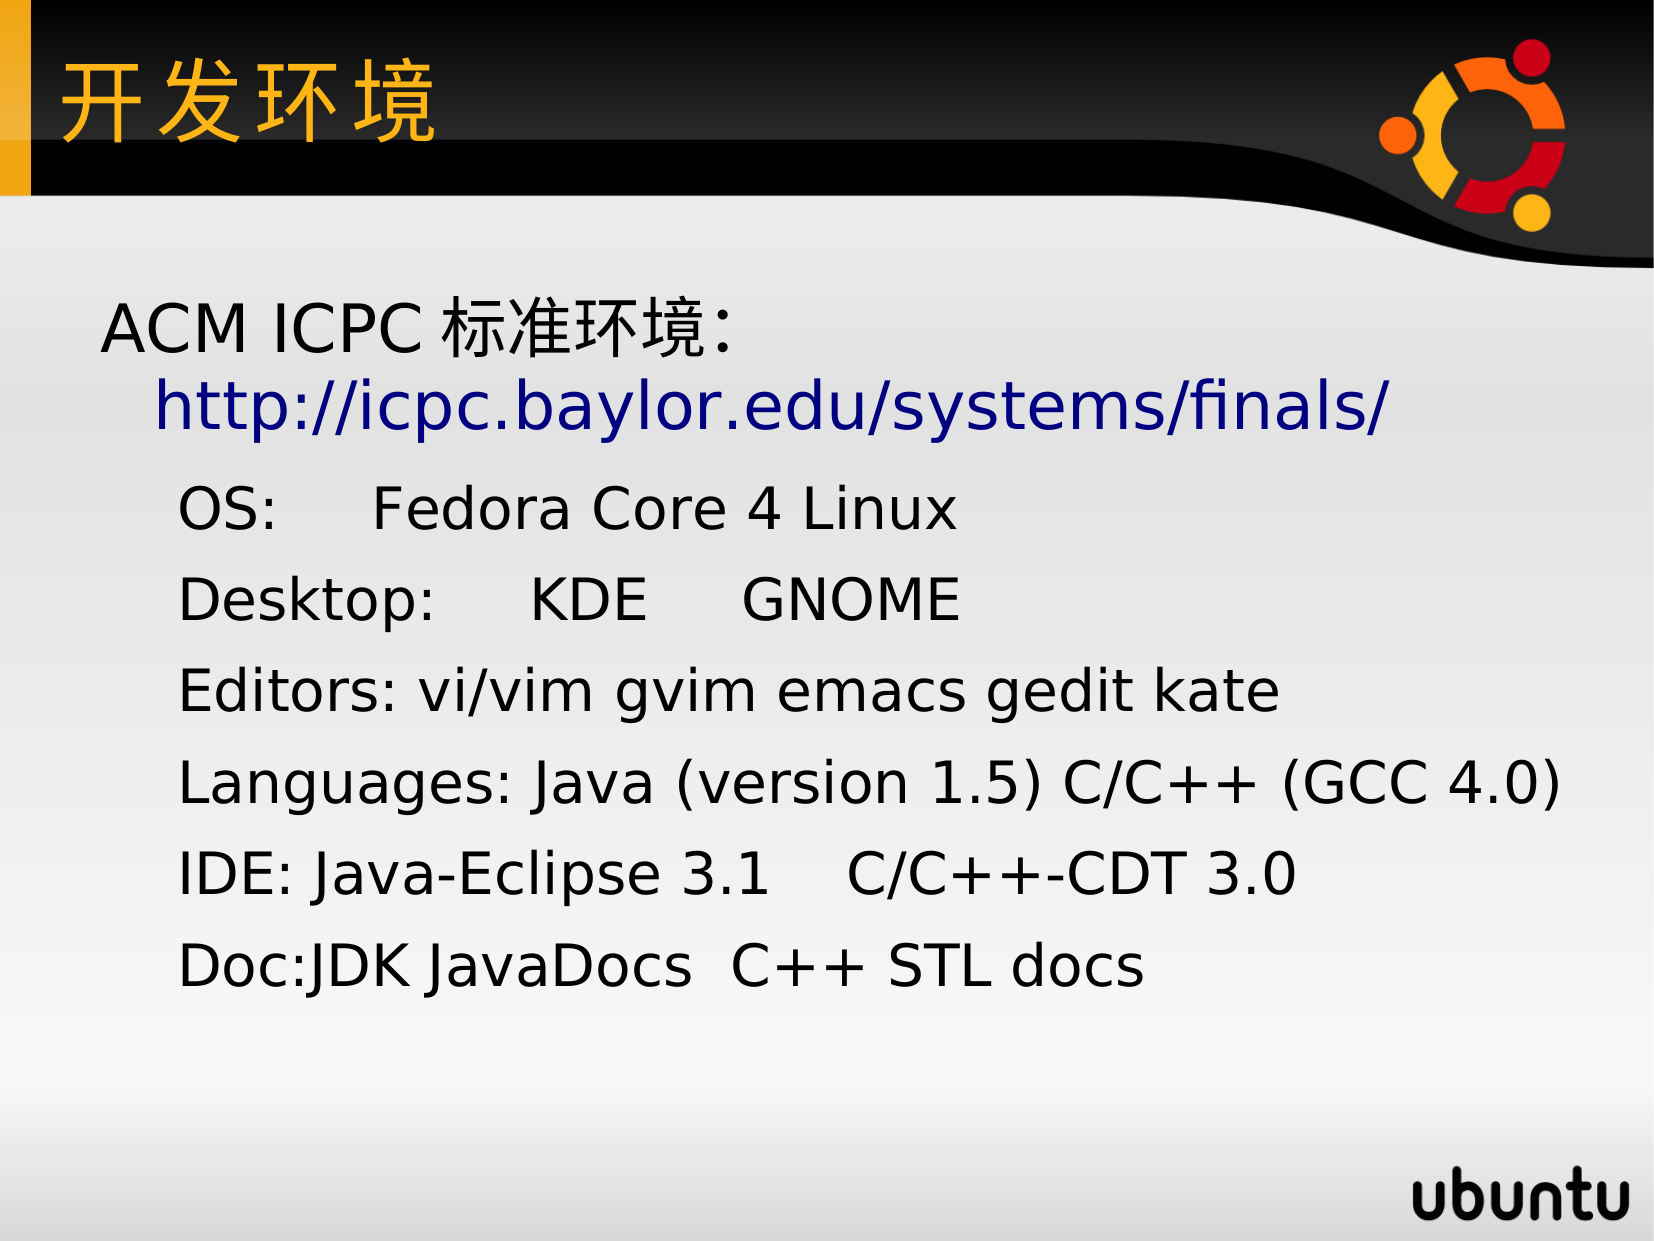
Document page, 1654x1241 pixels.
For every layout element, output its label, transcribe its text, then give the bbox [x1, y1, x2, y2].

title 开发环境 [59, 36, 1270, 171]
list ACM ICPC标准环境：http://icpc.baylor.edu/systems/finals/ OS: Fedora Core 4 Linux Desktop: KDE GNOME Editors: vi/vim gvim emacs gedit kate Languages: Java (version 1.5) C/C++ (GCC 4.0) IDE: Java-Eclipse 3.1 C/C++-CDT 3.0 Doc:JDK JavaDocs C++ STL docs [82, 290, 1571, 1094]
picture [0, 0, 1654, 1241]
